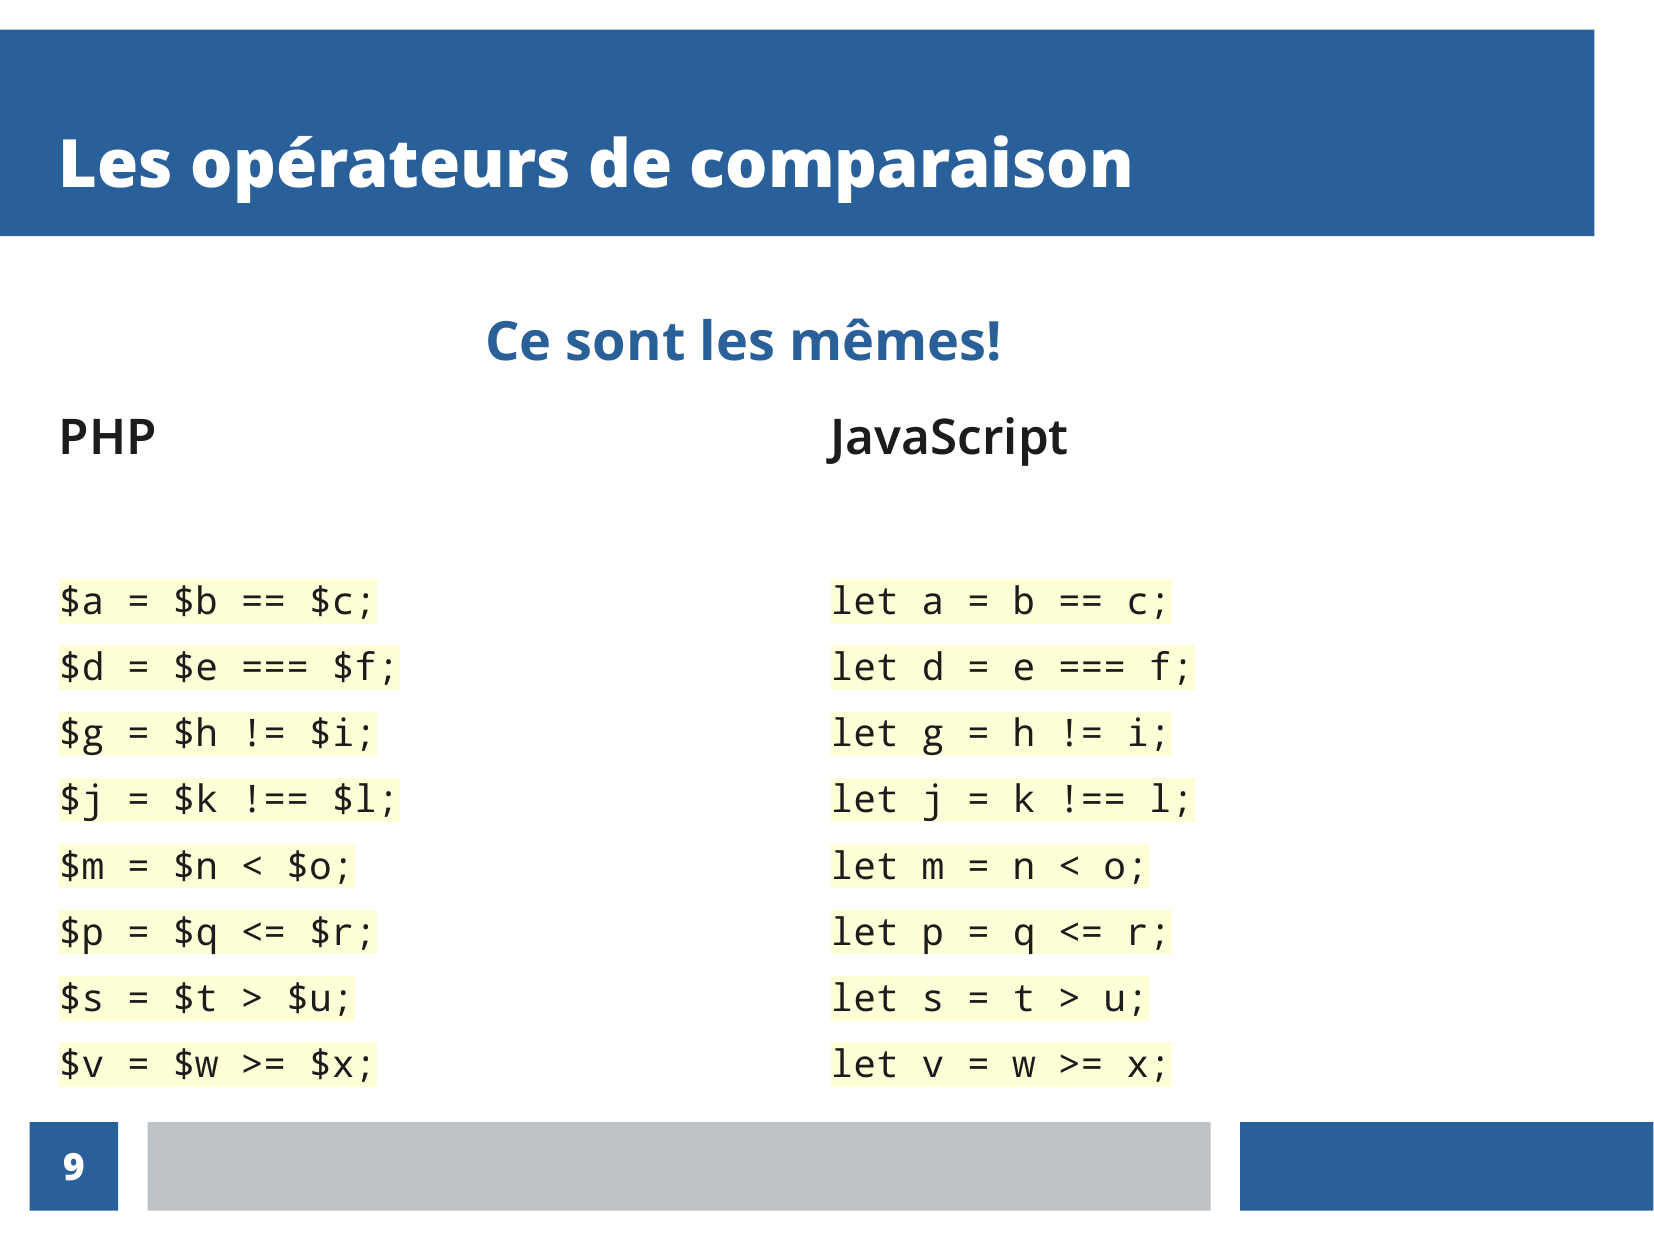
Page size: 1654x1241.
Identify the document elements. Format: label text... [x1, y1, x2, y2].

list PHP $a = $b == $c; $d = $e === $f; $g = $h != $i; $j = $k !== $l; $m = $n < $o; $p = $q <= $r; $s = $t > $u; $v = $w >= $x; [59, 401, 794, 1093]
title Les opérateurs de comparaison [59, 59, 1595, 207]
text_box Ce sont les mêmes! [259, 295, 1229, 374]
list JavaScript let a = b == c; let d = e === f; let g = h != i; let j = k !== l; let m = n < o; let p = q <= r; let s = t > u; let v = w >= x; [830, 401, 1566, 1093]
